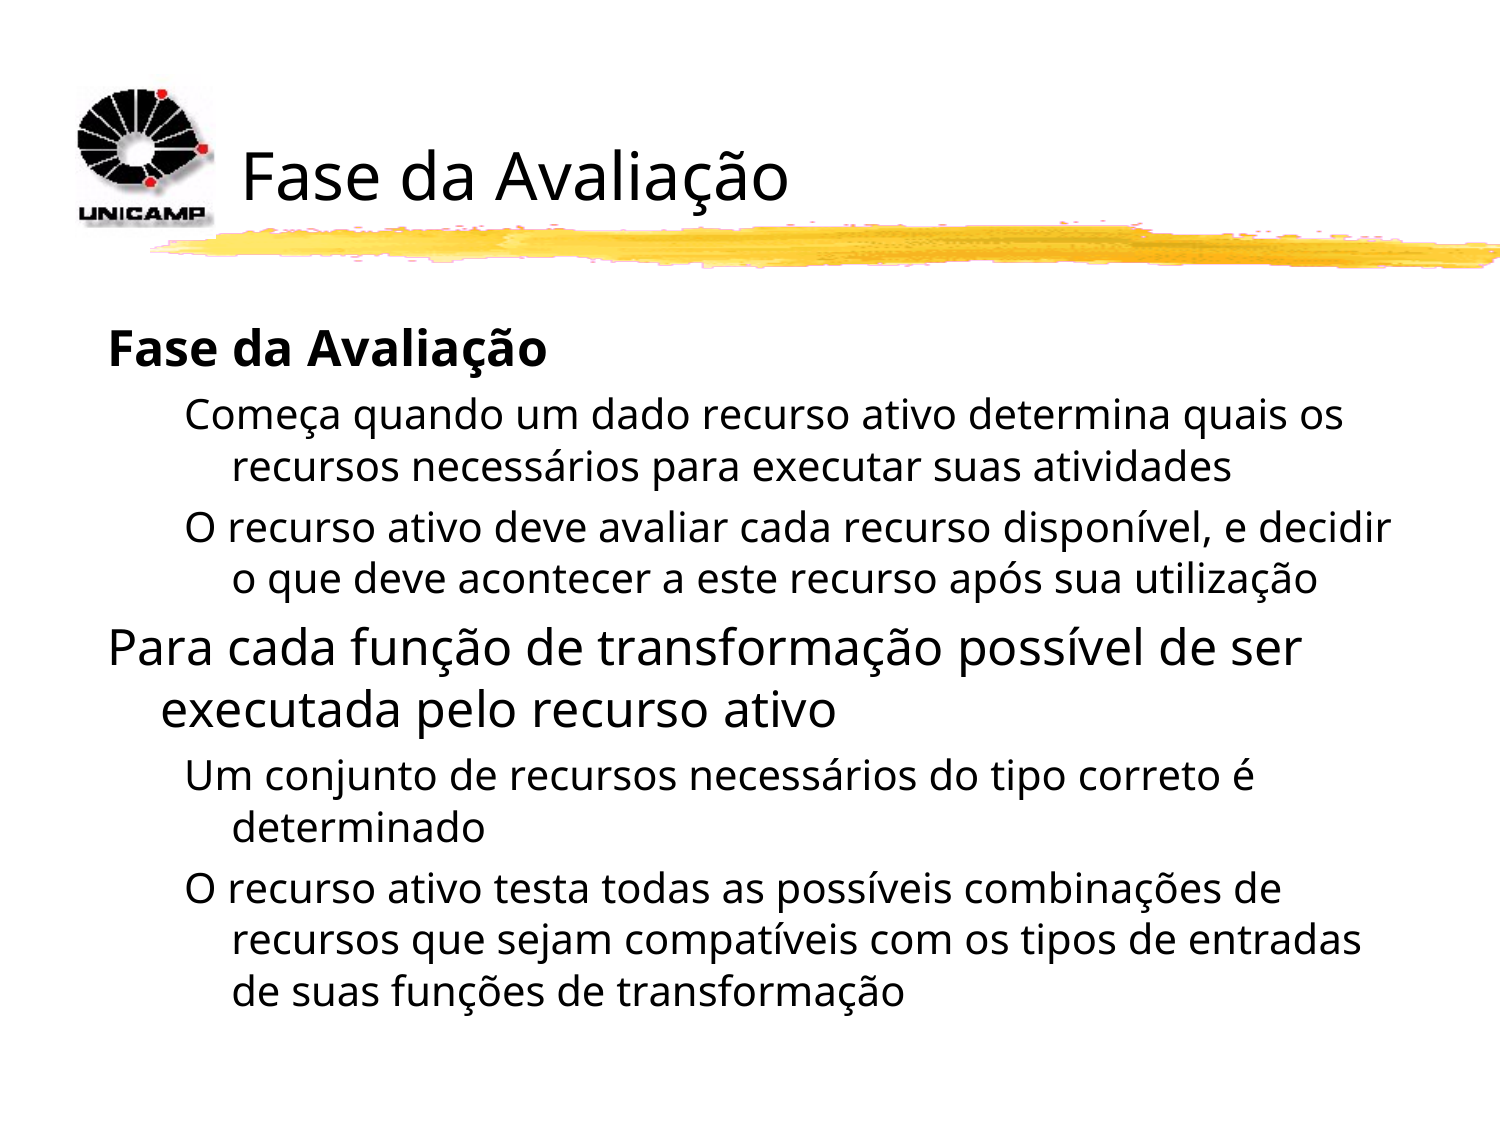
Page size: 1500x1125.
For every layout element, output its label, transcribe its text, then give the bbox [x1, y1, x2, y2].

text_box Fase da Avaliação [226, 34, 1427, 223]
list Fase da Avaliação Começa quando um dado recurso ativo determina quais os recursos necessários para executar suas atividades O recurso ativo deve avaliar cada recurso disponível, e decidir o que deve acontecer a este recurso após sua utilização Para cada função de transformação possível de ser executada pelo recurso ativo Um conjunto de recursos necessários do tipo correto é determinado O recurso ativo testa todas as possíveis combinações de recursos que sejam compatíveis com os tipos de entradas de suas funções de transformação [74, 309, 1417, 1036]
picture [75, 74, 1500, 279]
